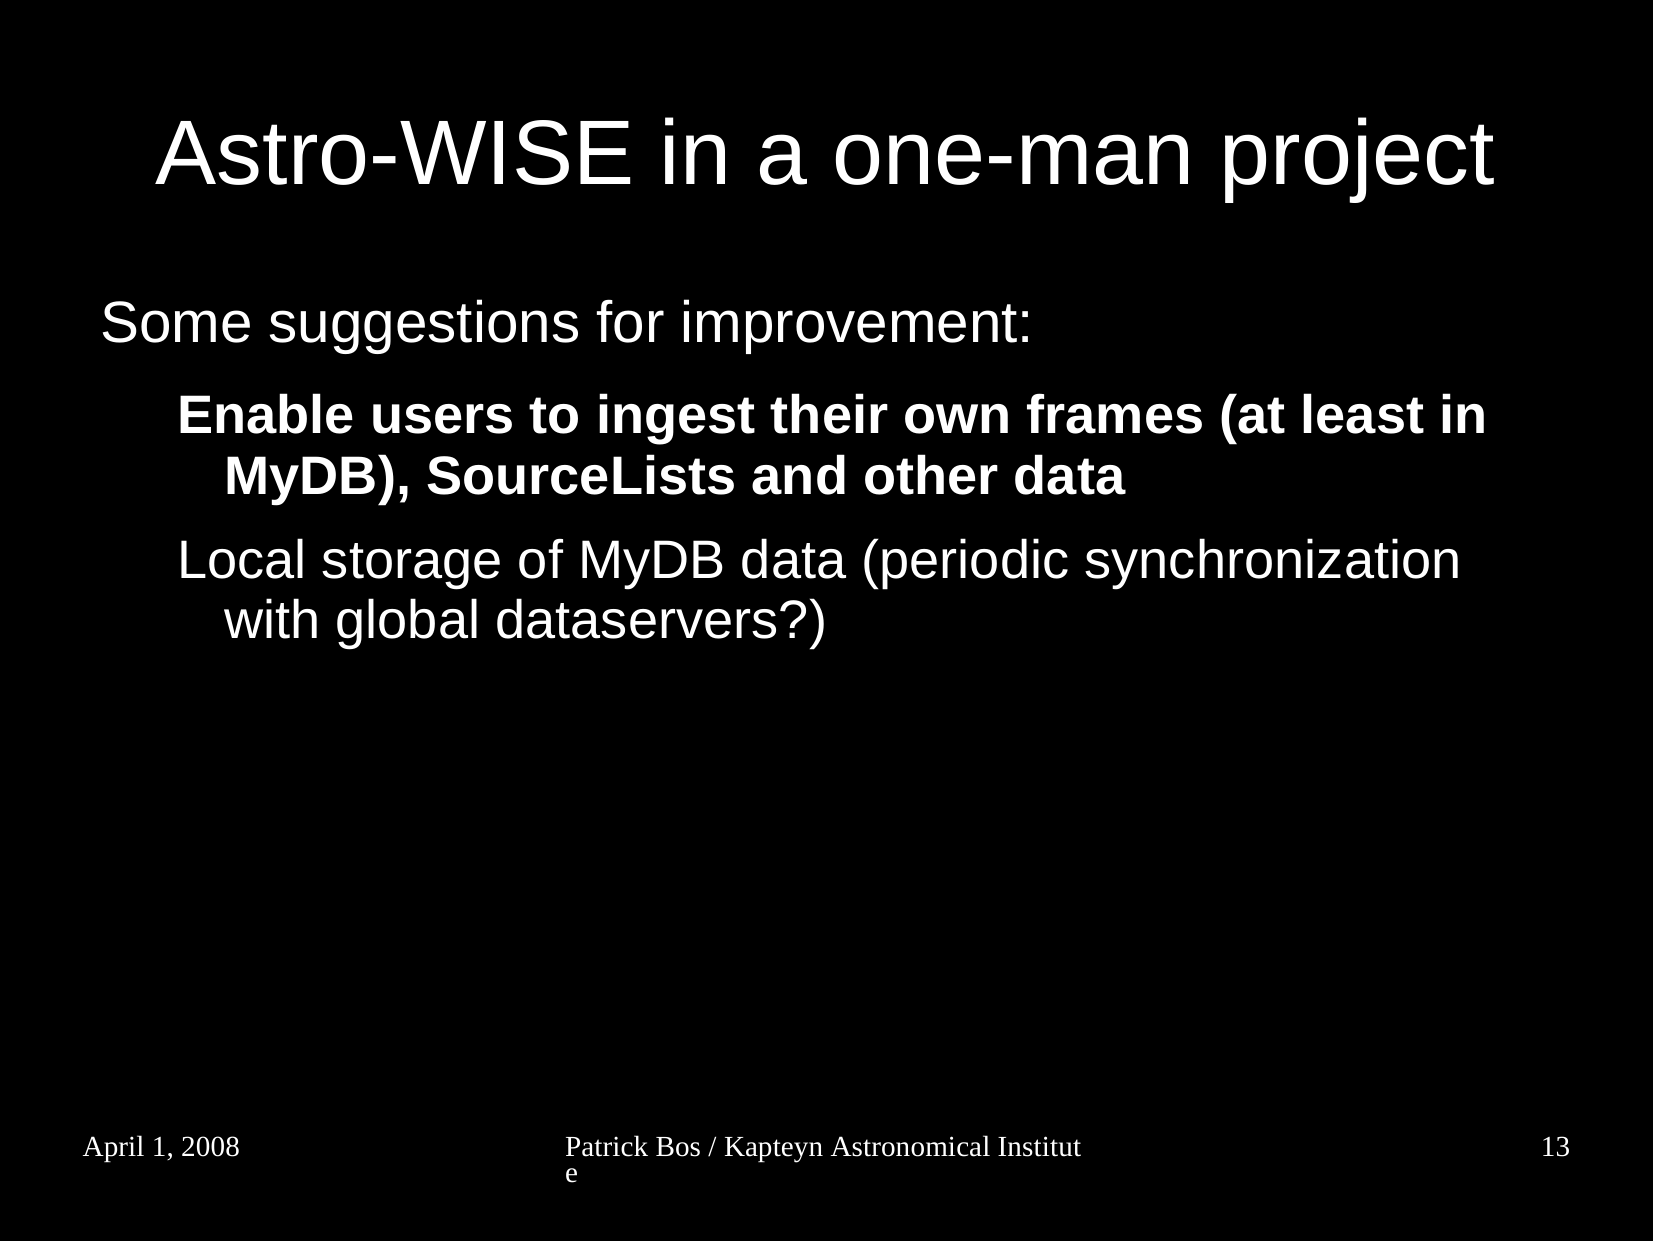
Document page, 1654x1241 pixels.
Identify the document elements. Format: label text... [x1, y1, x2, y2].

title Astro-WISE in a one-man project [82, 56, 1571, 250]
list Some suggestions for improvement: Enable users to ingest their own frames (at least in MyDB), SourceLists and other data Local storage of MyDB data (periodic synchronization with global dataservers?) [82, 290, 1571, 1095]
